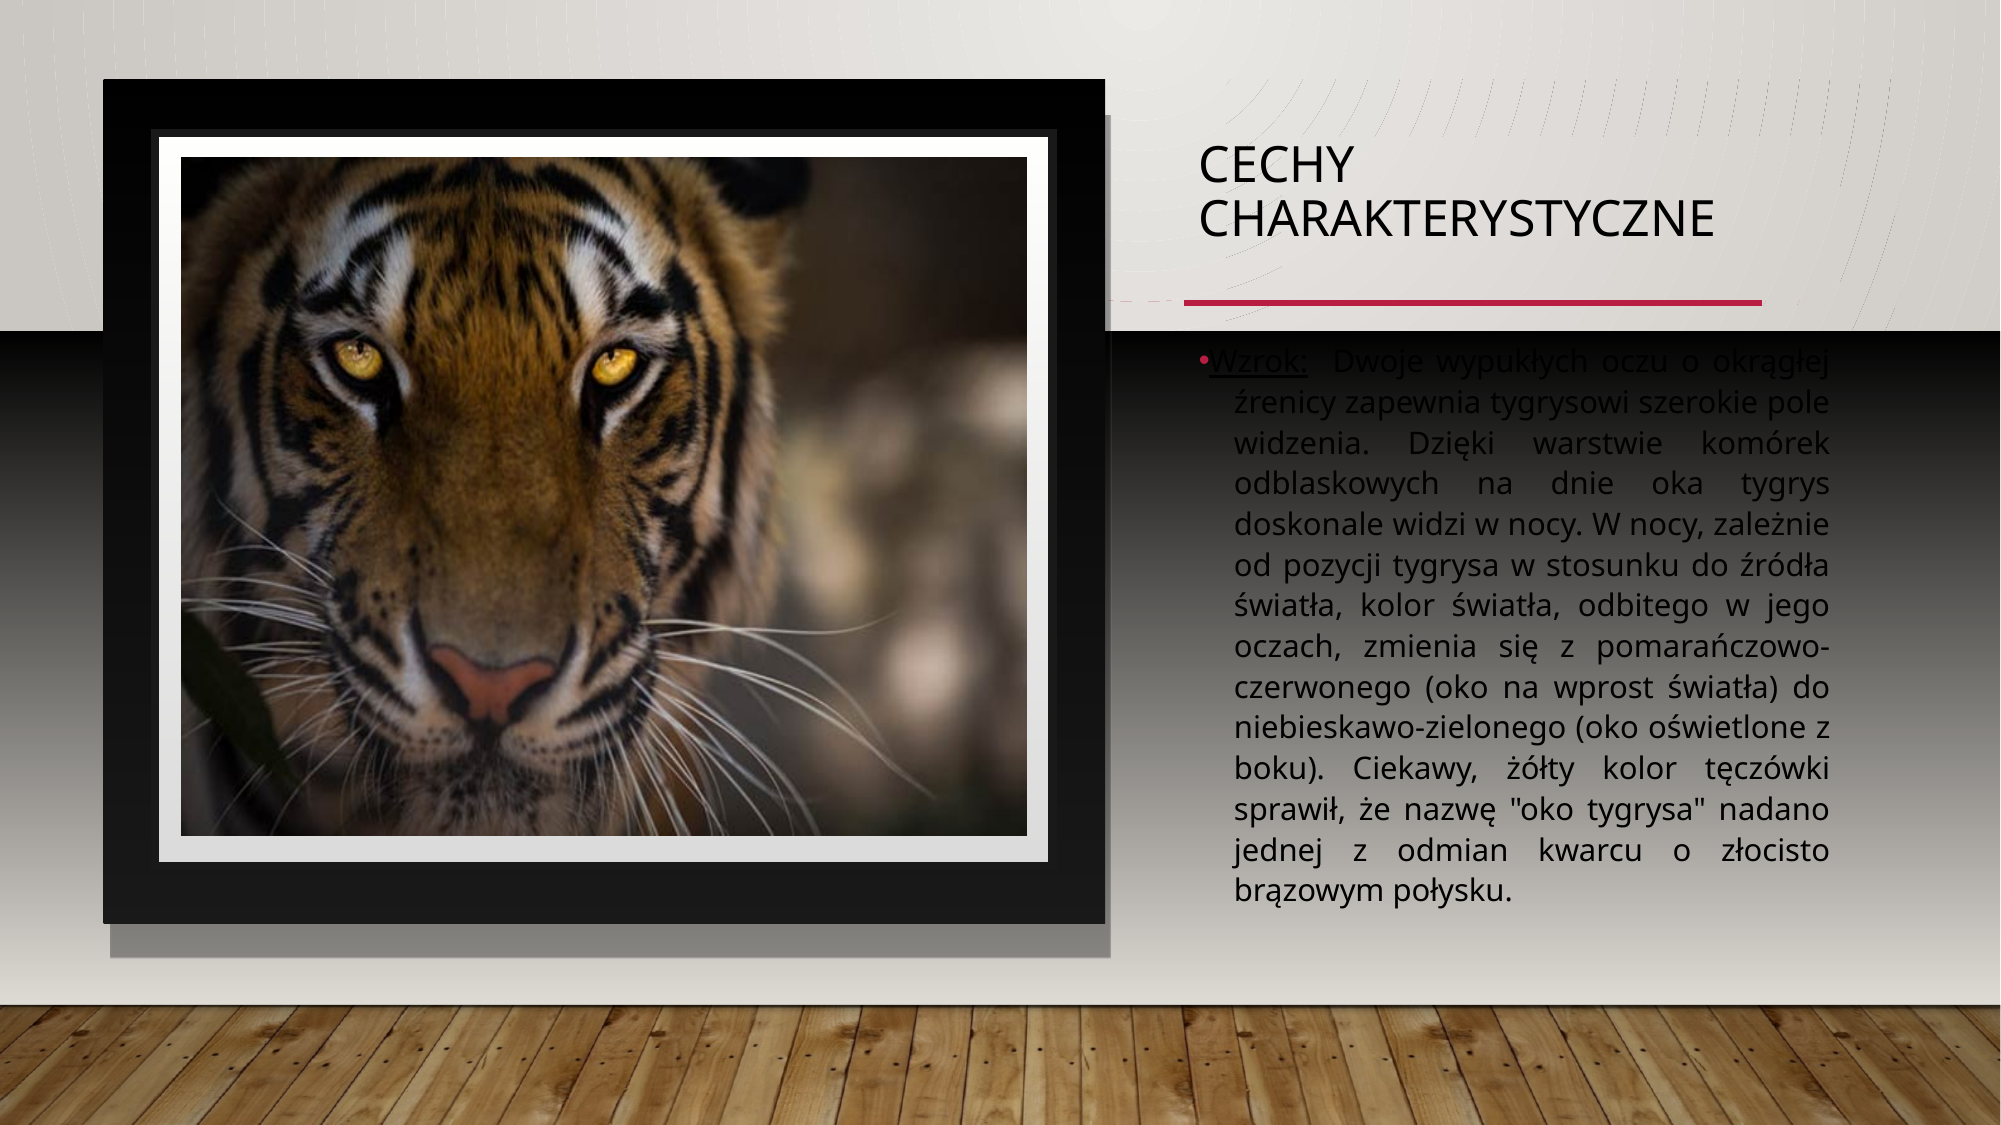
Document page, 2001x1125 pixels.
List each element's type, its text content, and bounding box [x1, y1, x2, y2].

picture [181, 157, 1027, 837]
text_box [0, 0, 2000, 1005]
picture [0, 1005, 2000, 1125]
title Cechy charakterystyczne [1184, 131, 1762, 305]
list Wzrok: Dwoje wypukłych oczu o okrągłej źrenicy zapewnia tygrysowi szerokie pole widzenia. Dzięki warstwie komórek odblaskowych na dnie oka tygrys doskonale widzi w nocy. W nocy, zależnie od pozycji tygrysa w stosunku do źródła światła, kolor światła, odbitego w jego oczach, zmienia się z pomarańczowo-czerwonego (oko na wprost światła) do niebieskawo-zielonego (oko oświetlone z boku). Ciekawy, żółty kolor tęczówki sprawił, że nazwę "oko tygrysa" nadano jednej z odmian kwarcu o złocisto brązowym połysku. [1184, 330, 1845, 924]
